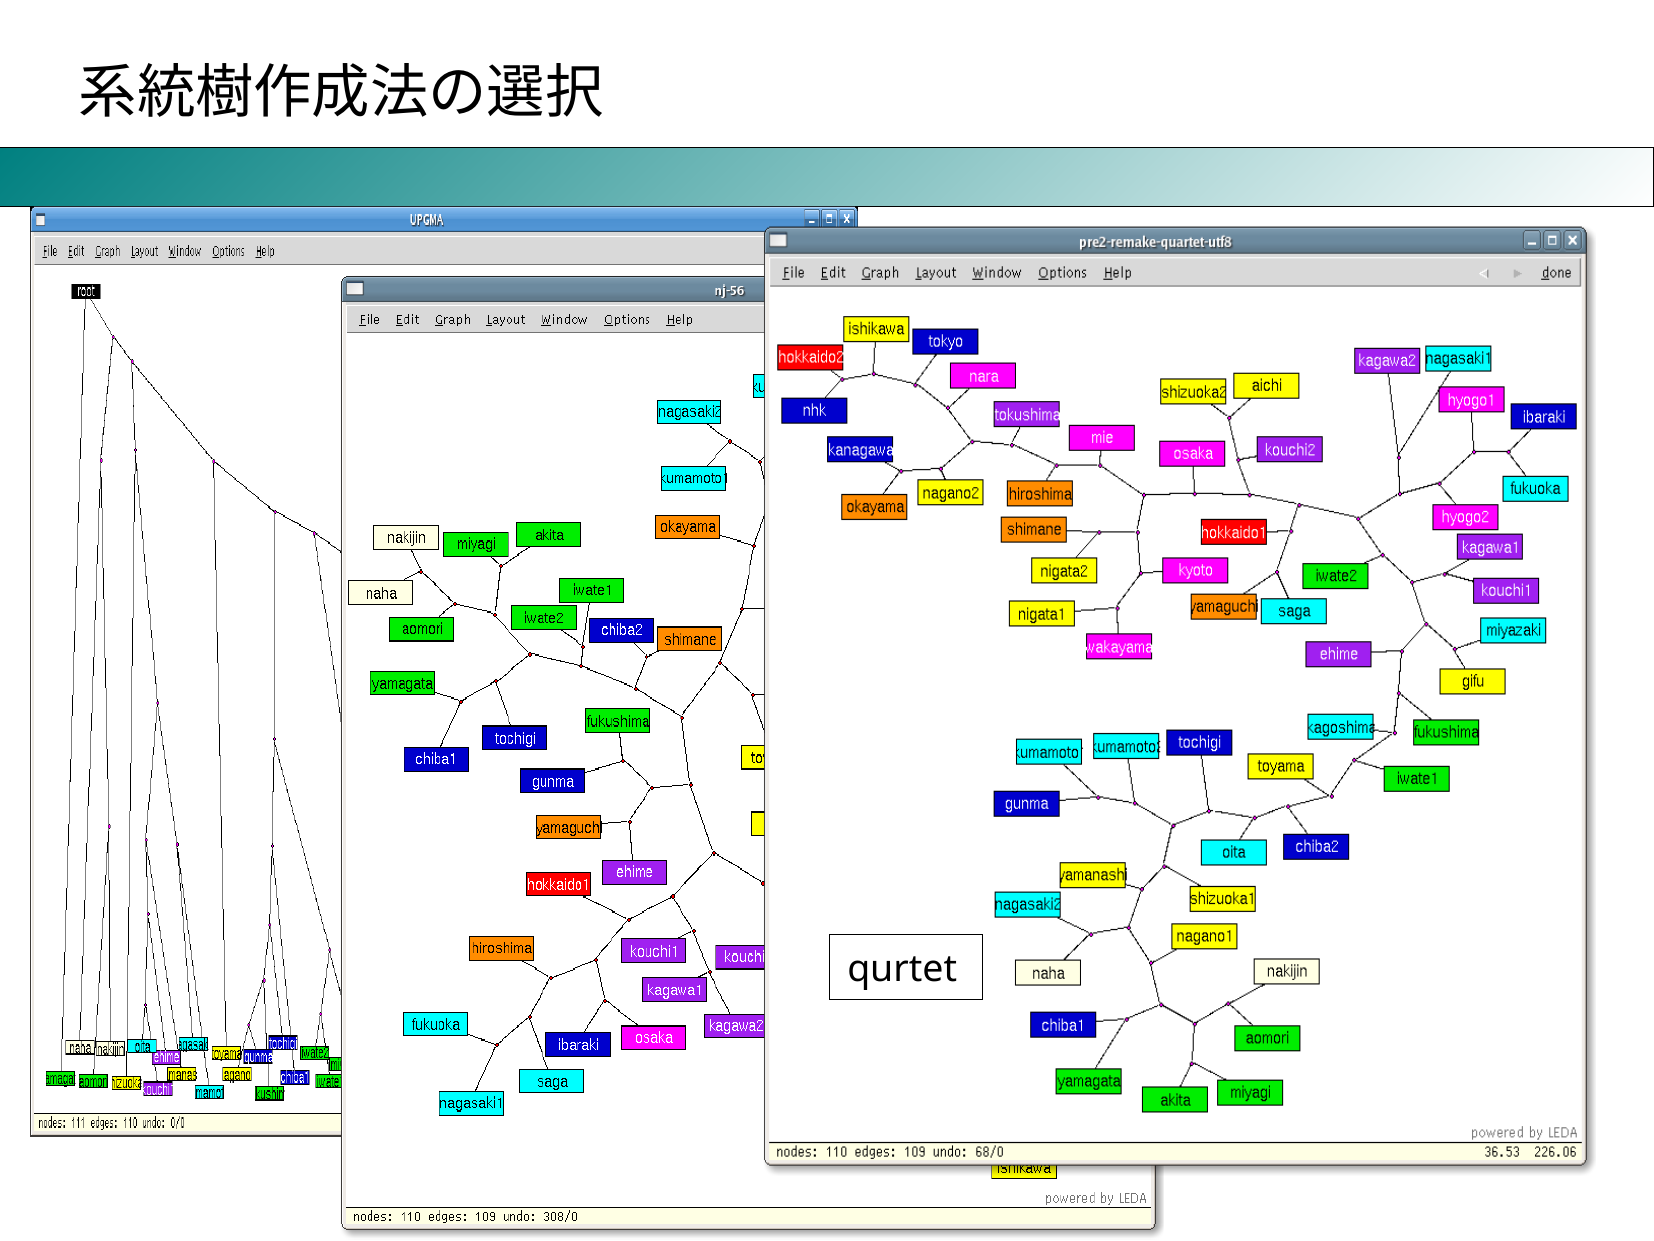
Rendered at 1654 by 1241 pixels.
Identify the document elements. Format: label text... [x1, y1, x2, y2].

text_box qurtet [829, 931, 1044, 1004]
picture [30, 206, 1596, 1241]
text_box 系統樹作成法の選択 [61, 34, 945, 134]
